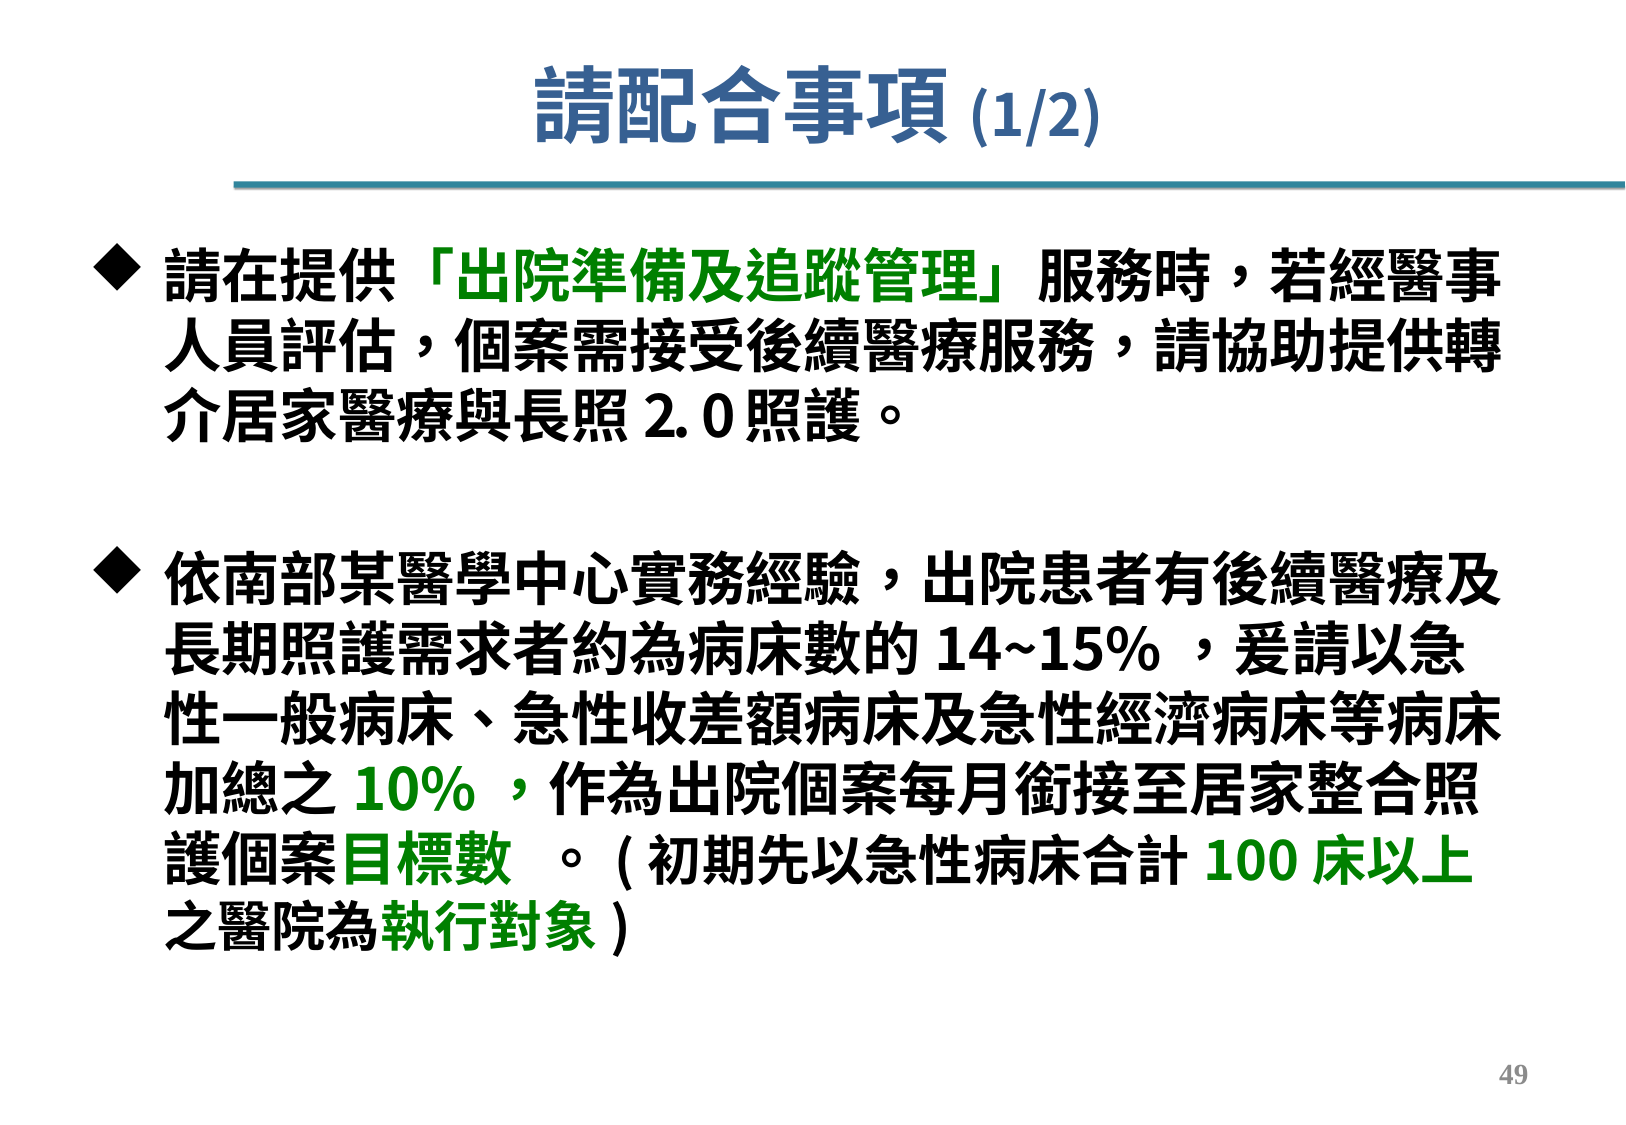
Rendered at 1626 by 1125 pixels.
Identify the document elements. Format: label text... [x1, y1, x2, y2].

slide_number <編號> [1164, 1042, 1544, 1103]
title 請配合事項(1/2) [80, 27, 1557, 179]
list 請在提供「出院準備及追蹤管理」服務時，若經醫事人員評估，個案需接受後續醫療服務，請協助提供轉介居家醫療與長照2.0照護。 依南部某醫學中心實務經驗，出院患者有後續醫療及長期照護需求者約為病床數的14~15%，爰請以急性一般病床、急性收差額病床及急性經濟病床等病床加總之10%，作為出院個案每月銜接至居家整合照護個案目標數 。(初期先以急性病床合計100床以上之醫院為執行對象) [73, 231, 1533, 1059]
